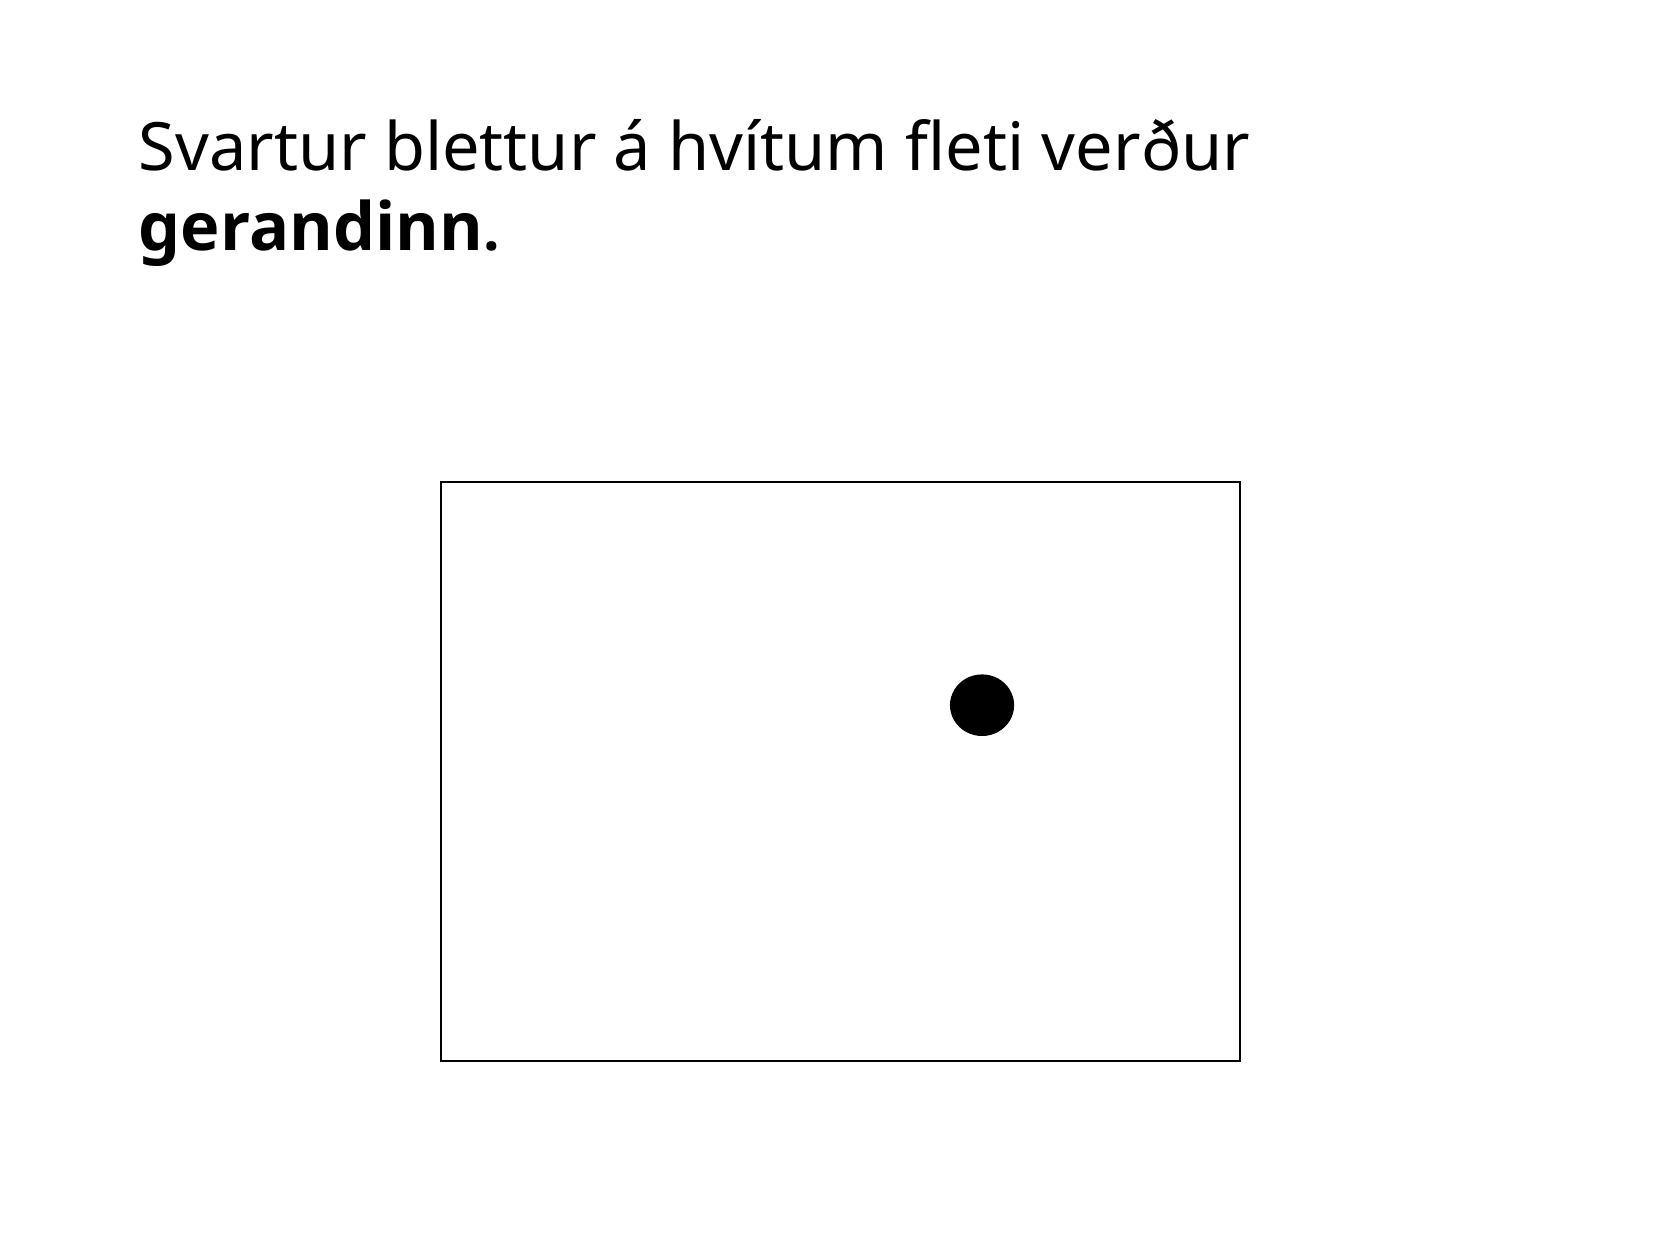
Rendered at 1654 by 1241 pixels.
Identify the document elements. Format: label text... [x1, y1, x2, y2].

text_box Svartur blettur á hvítum fleti verður gerandinn. [123, 96, 1585, 272]
text_box [950, 675, 1014, 736]
